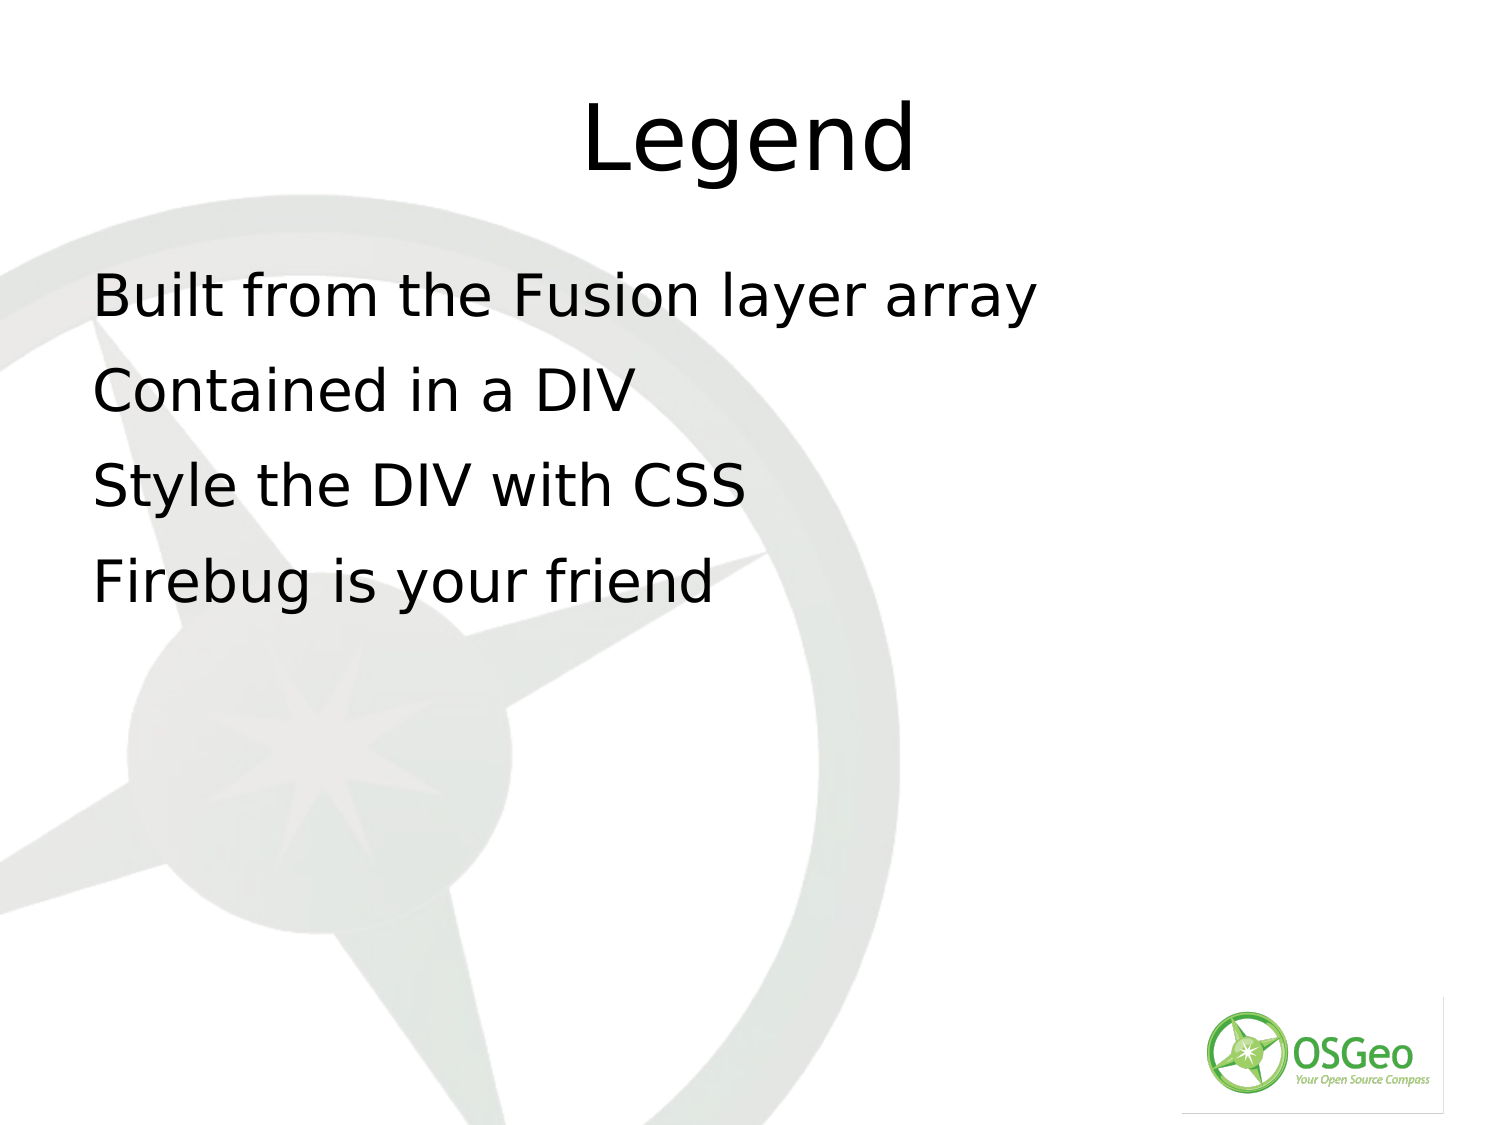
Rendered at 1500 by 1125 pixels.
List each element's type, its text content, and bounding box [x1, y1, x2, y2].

picture [1181, 996, 1444, 1114]
title Legend [74, 51, 1425, 227]
picture [0, 174, 976, 1125]
list Built from the Fusion layer array Contained in a DIV Style the DIV with CSS Firebug is your friend [74, 263, 1425, 993]
